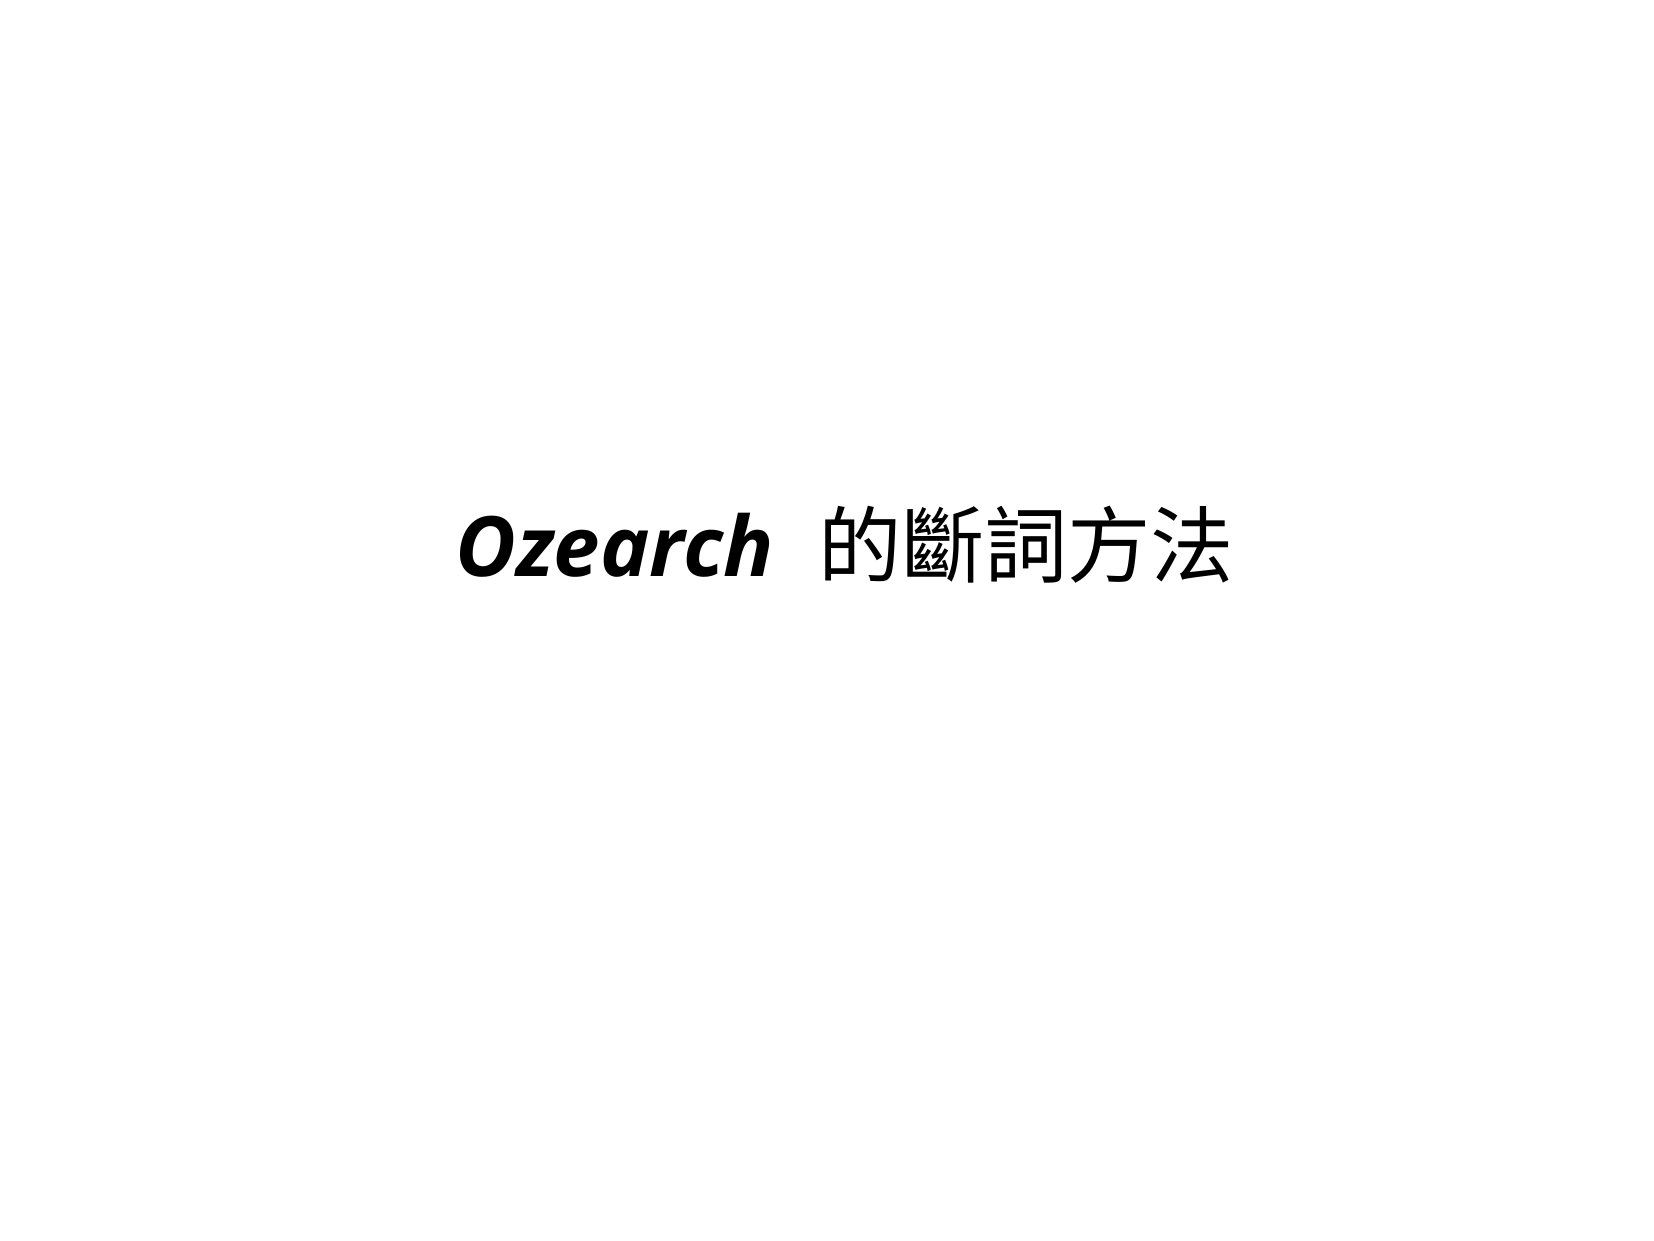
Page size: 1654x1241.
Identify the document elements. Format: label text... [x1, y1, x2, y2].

text_box Ozearch 的斷詞方法 [440, 472, 1296, 585]
